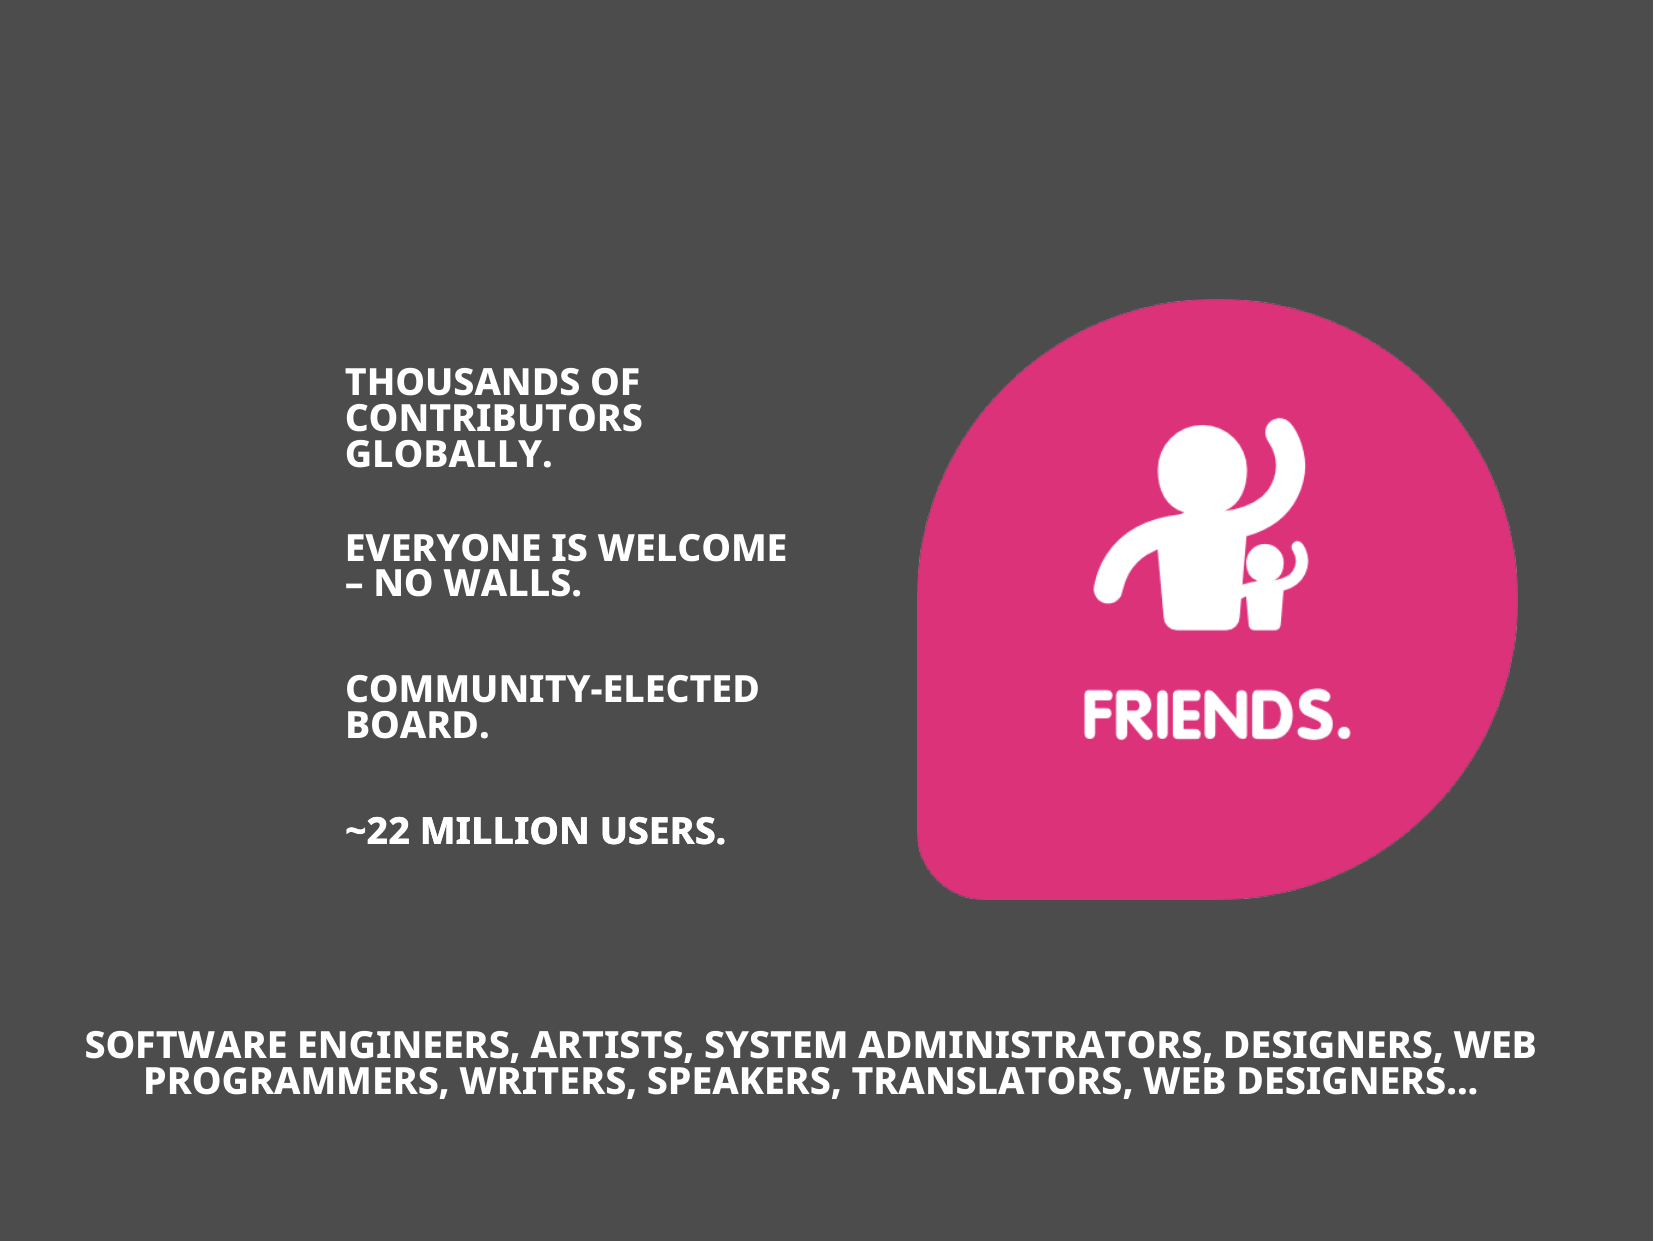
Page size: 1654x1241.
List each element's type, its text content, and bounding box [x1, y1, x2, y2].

title EVERYONE IS WELCOME – NO WALLS. [344, 520, 795, 617]
title COMMUNITY-ELECTED BOARD. [344, 662, 796, 758]
title SOFTWARE ENGINEERS, ARTISTS, SYSTEM ADMINISTRATORS, DESIGNERS, WEB PROGRAMMERS, WRITERS, SPEAKERS, TRANSLATORS, WEB DESIGNERS... [61, 1018, 1562, 1114]
title ~22 MILLION USERS. [345, 788, 796, 880]
title THOUSANDS OF CONTRIBUTORS GLOBALLY. [344, 353, 795, 489]
picture [917, 299, 1518, 901]
